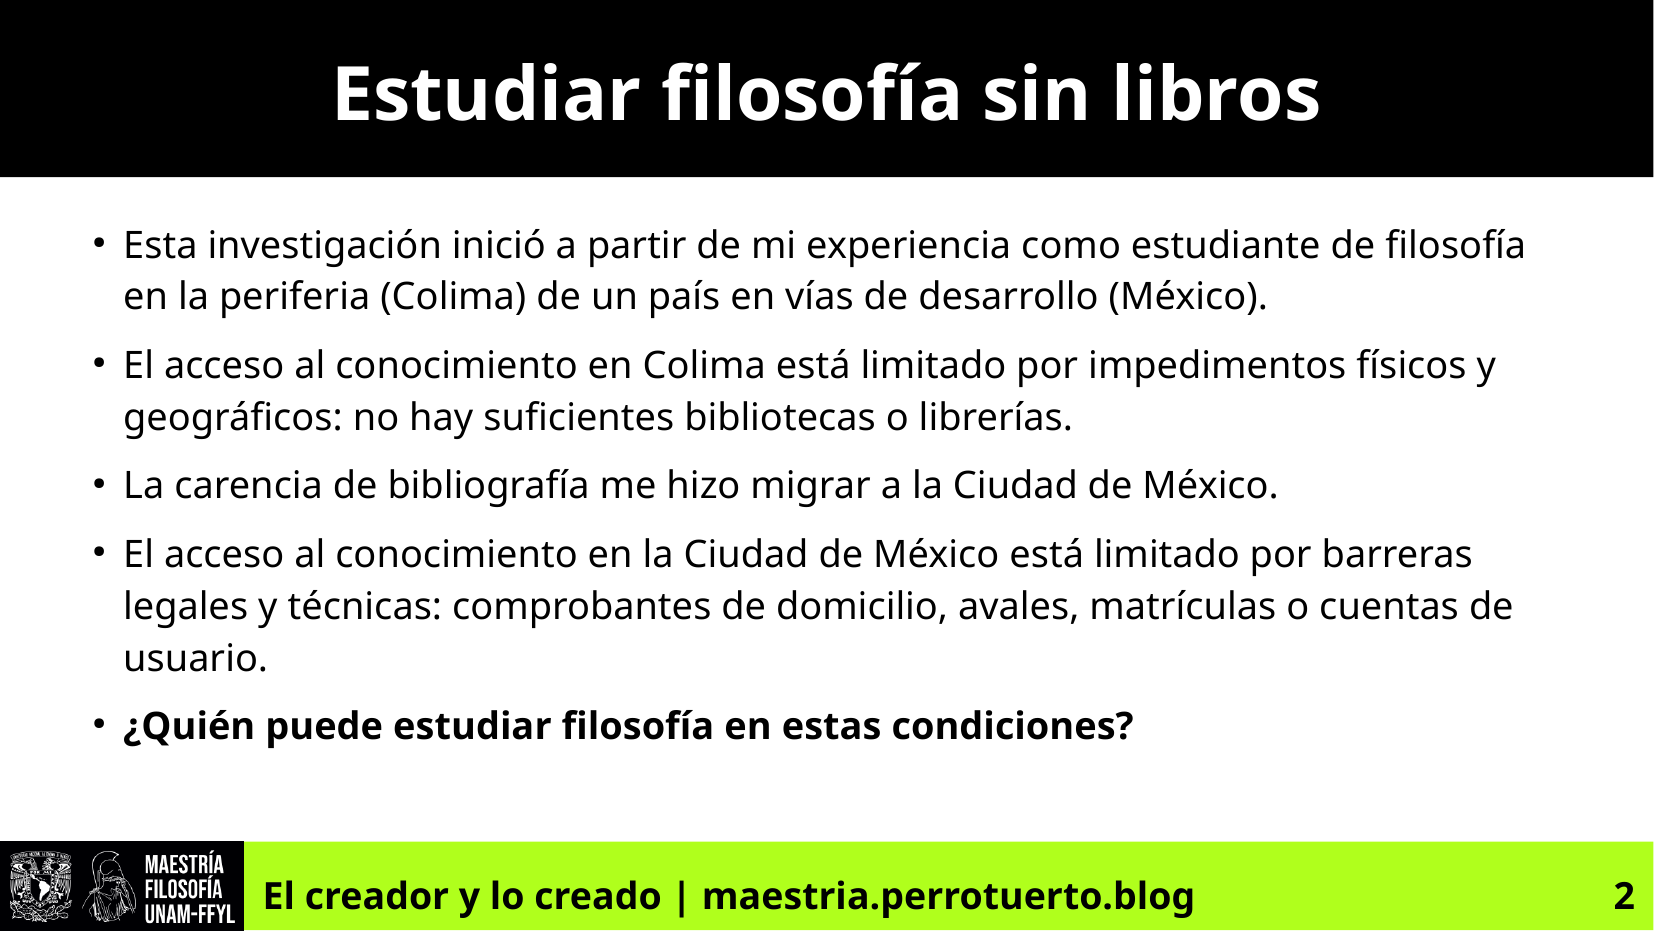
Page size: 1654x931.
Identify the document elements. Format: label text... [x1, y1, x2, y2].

picture [0, 841, 244, 931]
title Estudiar filosofía sin libros [82, 13, 1571, 169]
list Esta investigación inició a partir de mi experiencia como estudiante de filosofía en la periferia (Colima) de un país en vías de desarrollo (México). El acceso al conocimiento en Colima está limitado por impedimentos físicos y geográficos: no hay suficientes bibliotecas o librerías. La carencia de bibliografía me hizo migrar a la Ciudad de México. El acceso al conocimiento en la Ciudad de México está limitado por barreras legales y técnicas: comprobantes de domicilio, avales, matrículas o cuentas de usuario. ¿Quién puede estudiar filosofía en estas condiciones? [82, 217, 1571, 758]
